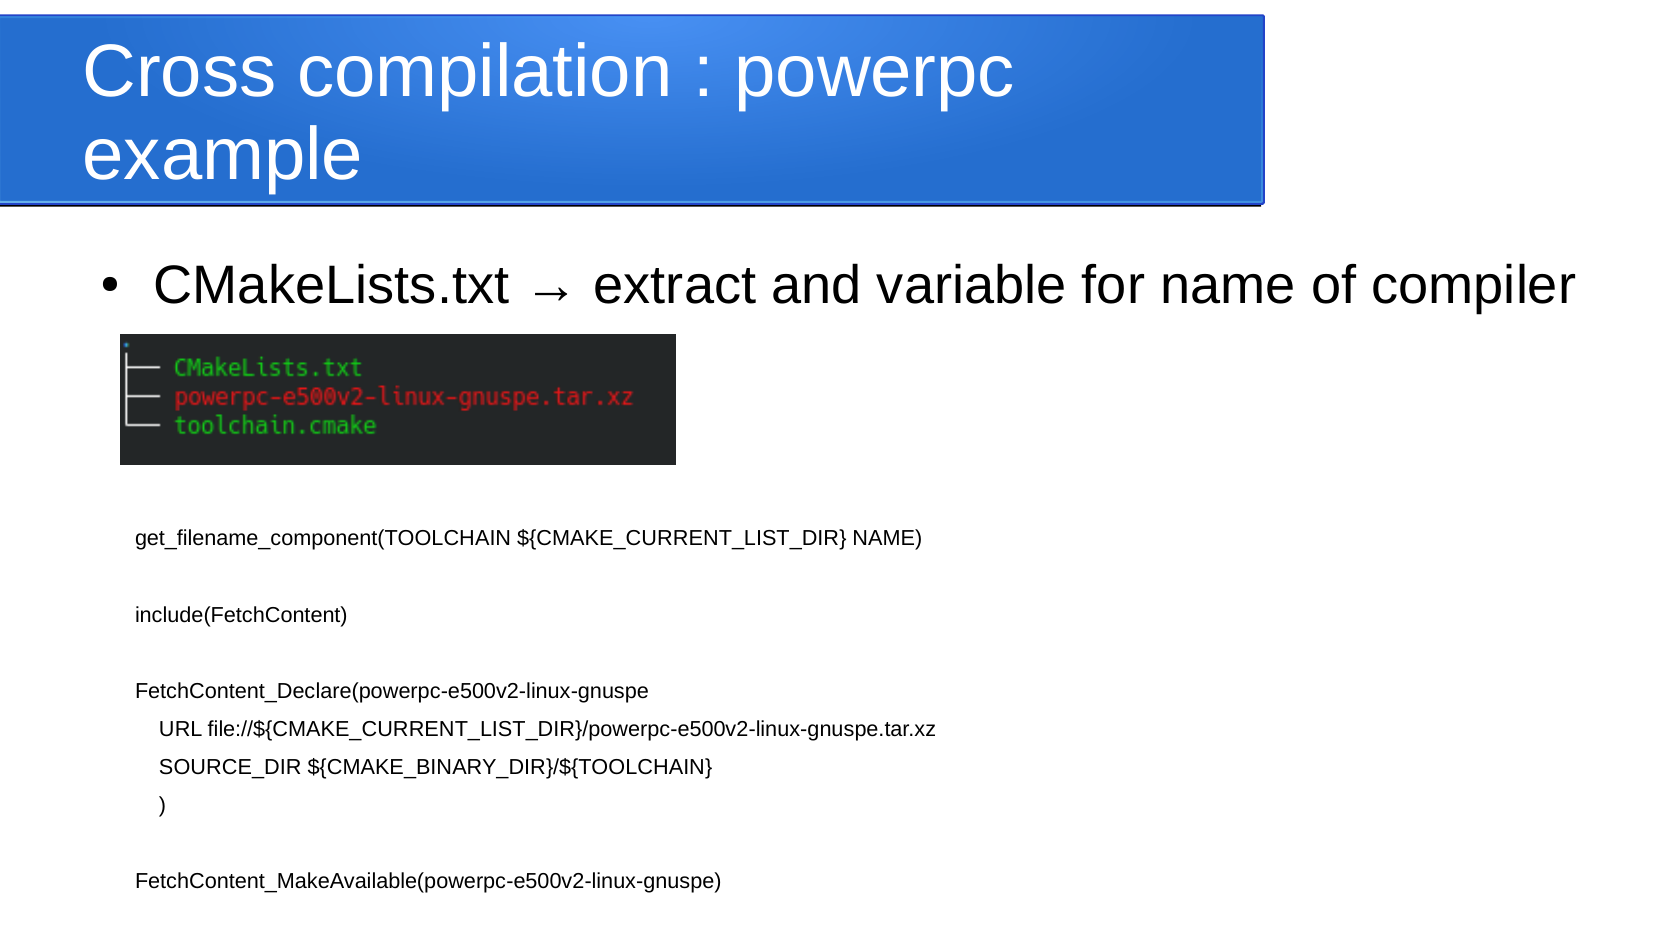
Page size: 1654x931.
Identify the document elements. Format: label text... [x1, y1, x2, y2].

title Cross compilation : powerpc example [82, 29, 1235, 196]
list CMakeLists.txt → extract and variable for name of compiler [82, 255, 1591, 916]
list get_filename_component(TOOLCHAIN ${CMAKE_CURRENT_LIST_DIR} NAME) include(FetchContent) FetchContent_Declare(powerpc-e500v2-linux-gnuspe URL file://${CMAKE_CURRENT_LIST_DIR}/powerpc-e500v2-linux-gnuspe.tar.xz SOURCE_DIR ${CMAKE_BINARY_DIR}/${TOOLCHAIN} ) FetchContent_MakeAvailable(powerpc-e500v2-linux-gnuspe) [135, 450, 1576, 901]
picture [120, 334, 676, 466]
